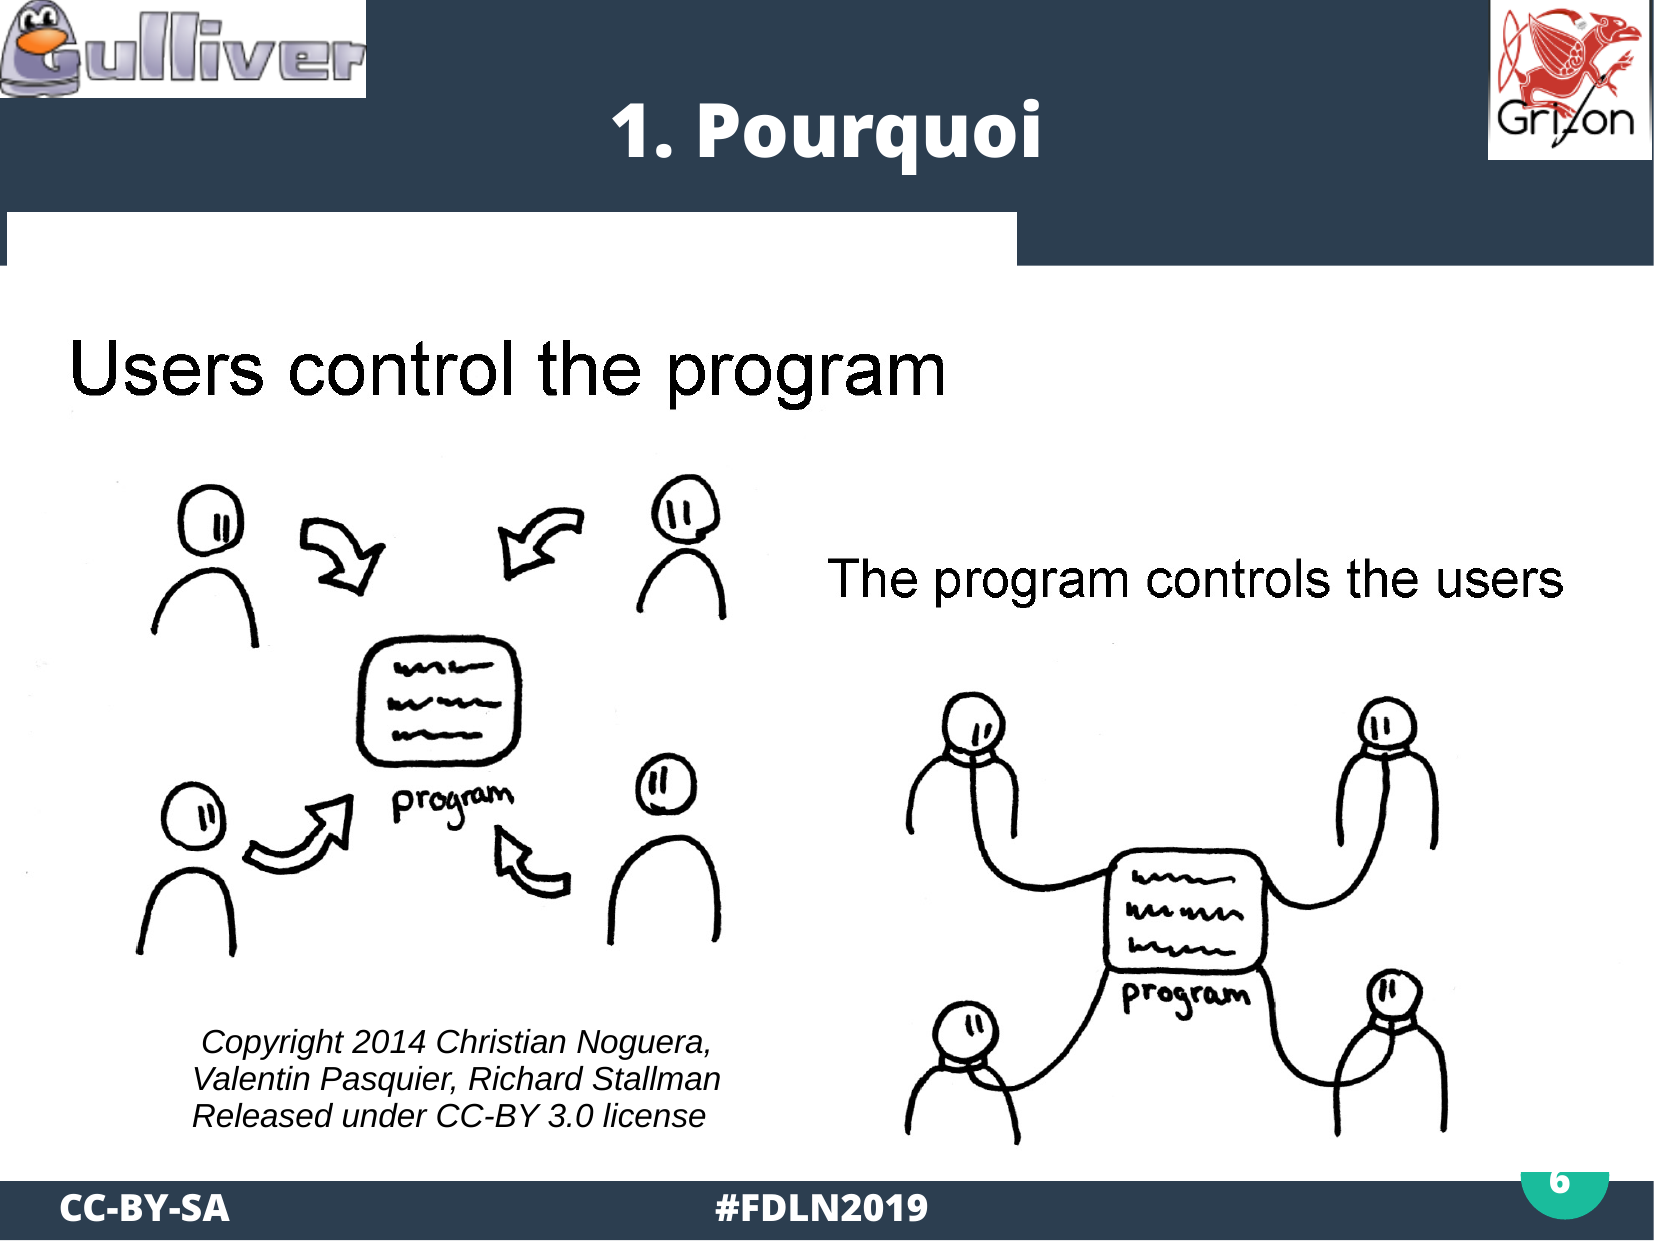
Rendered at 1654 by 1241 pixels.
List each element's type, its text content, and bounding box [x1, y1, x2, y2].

picture [0, 0, 367, 98]
text_box Copyright 2014 Christian Noguera, Valentin Pasquier, Richard Stallman Released under CC-BY 3.0 license [177, 1015, 745, 1146]
picture [1488, 0, 1652, 160]
title 1. Pourquoi [59, 49, 1595, 207]
picture [7, 212, 1648, 1172]
